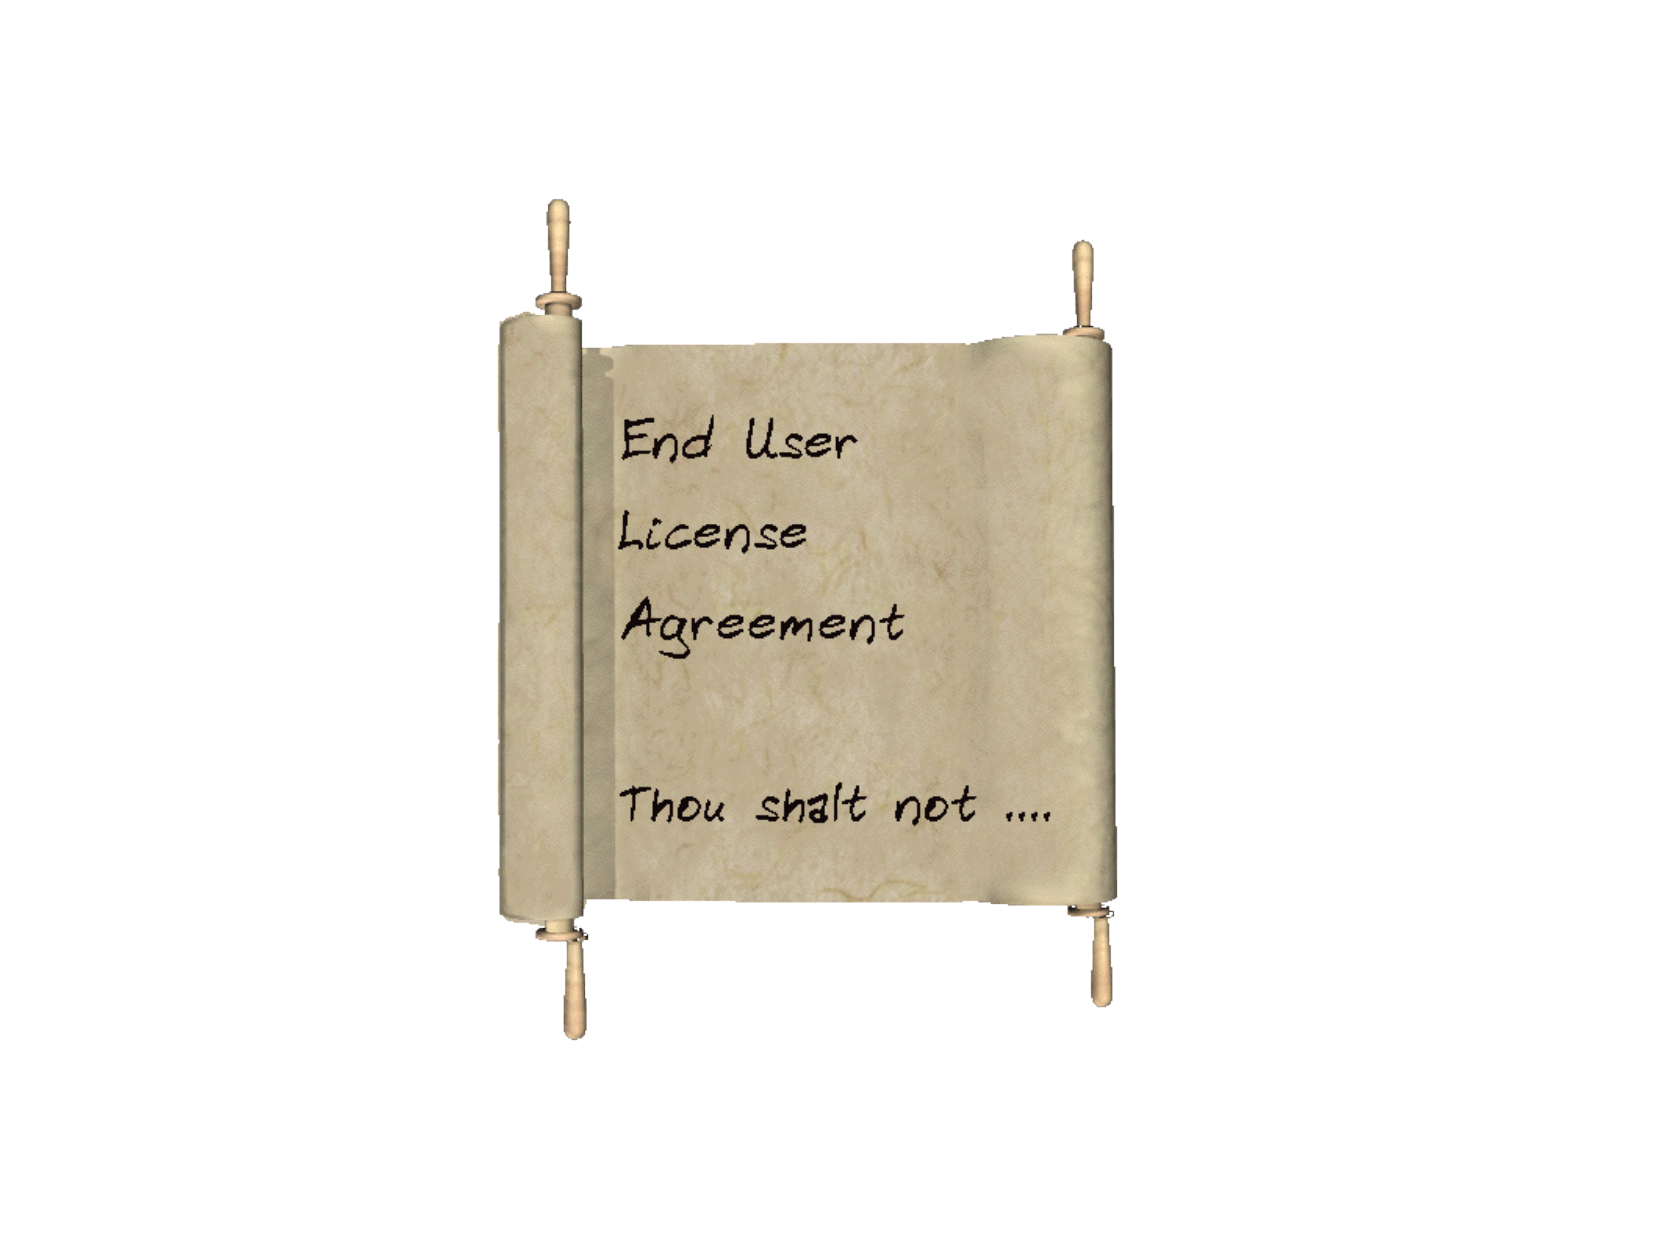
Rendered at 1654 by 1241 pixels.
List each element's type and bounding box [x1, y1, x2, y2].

picture [487, 193, 1127, 1051]
